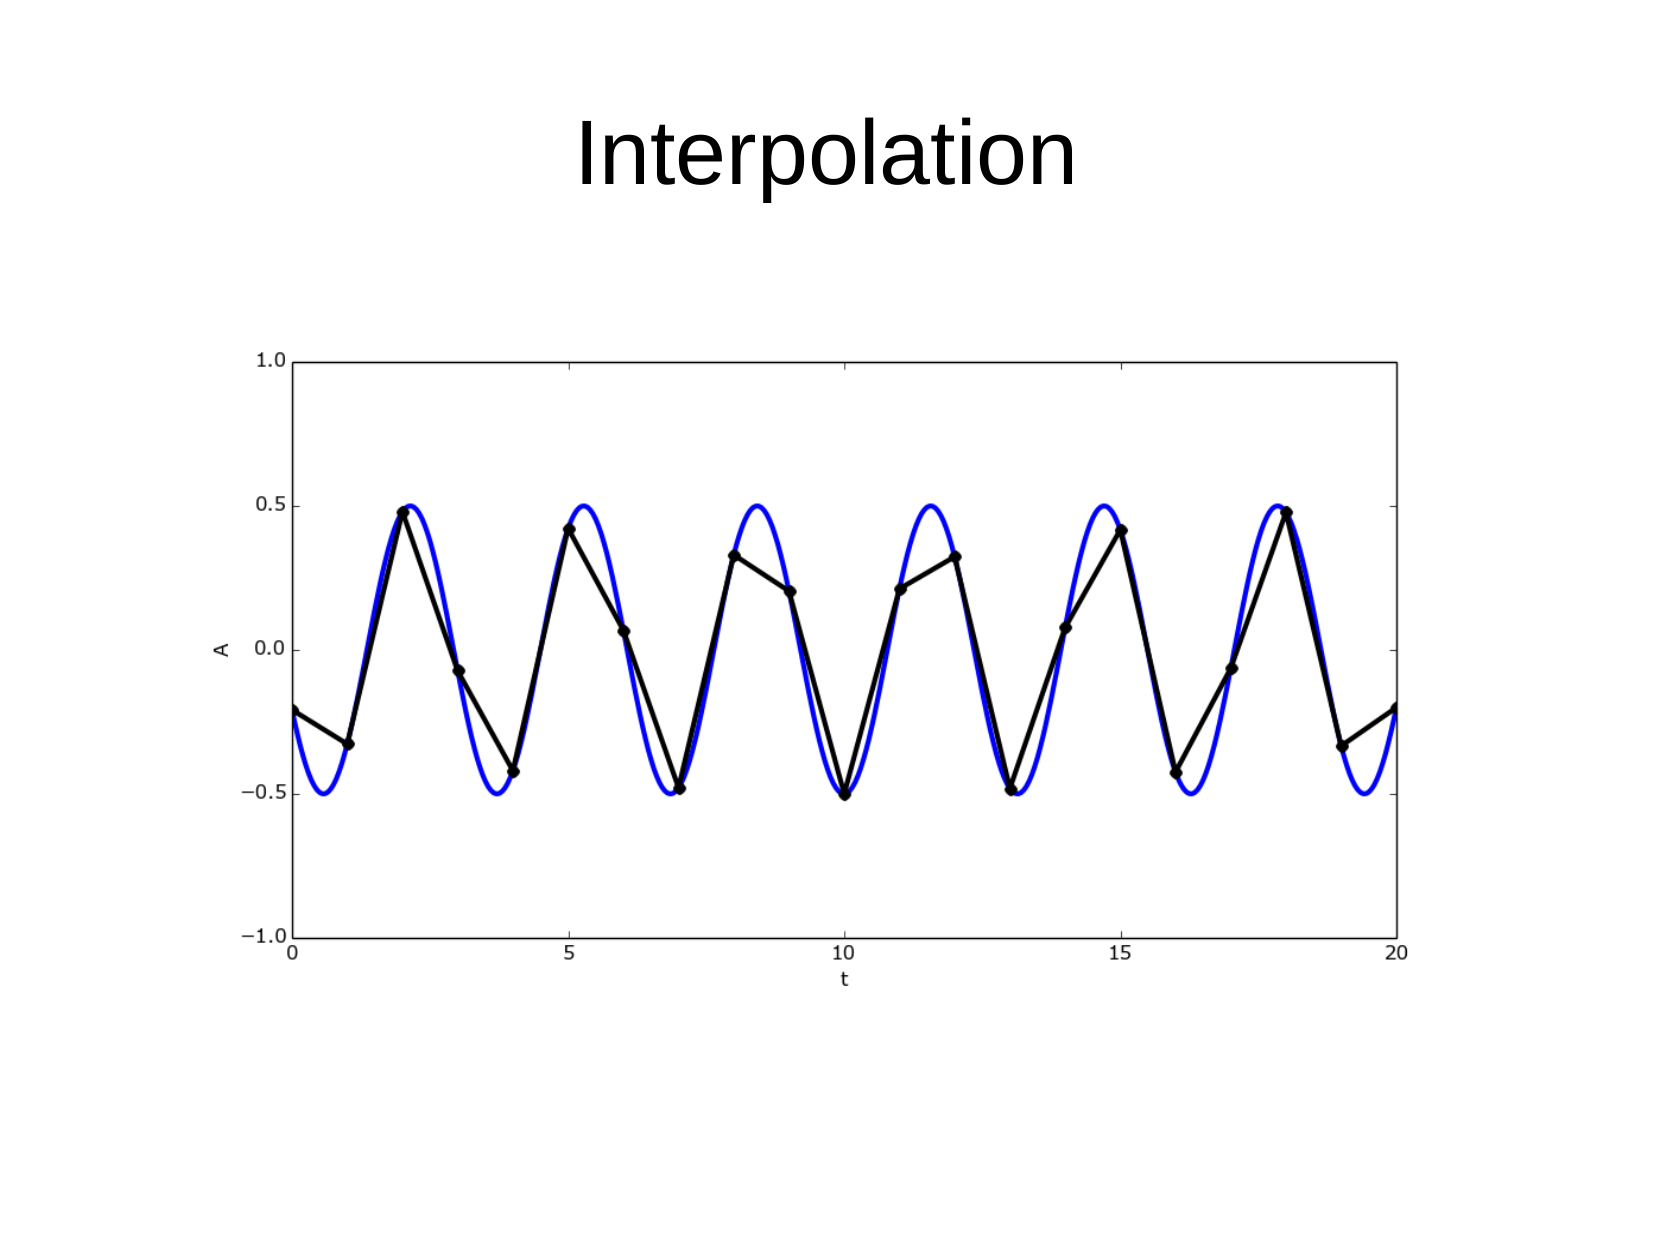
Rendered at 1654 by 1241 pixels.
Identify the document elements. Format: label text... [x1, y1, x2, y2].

picture [114, 290, 1539, 1010]
title Interpolation [82, 49, 1571, 257]
